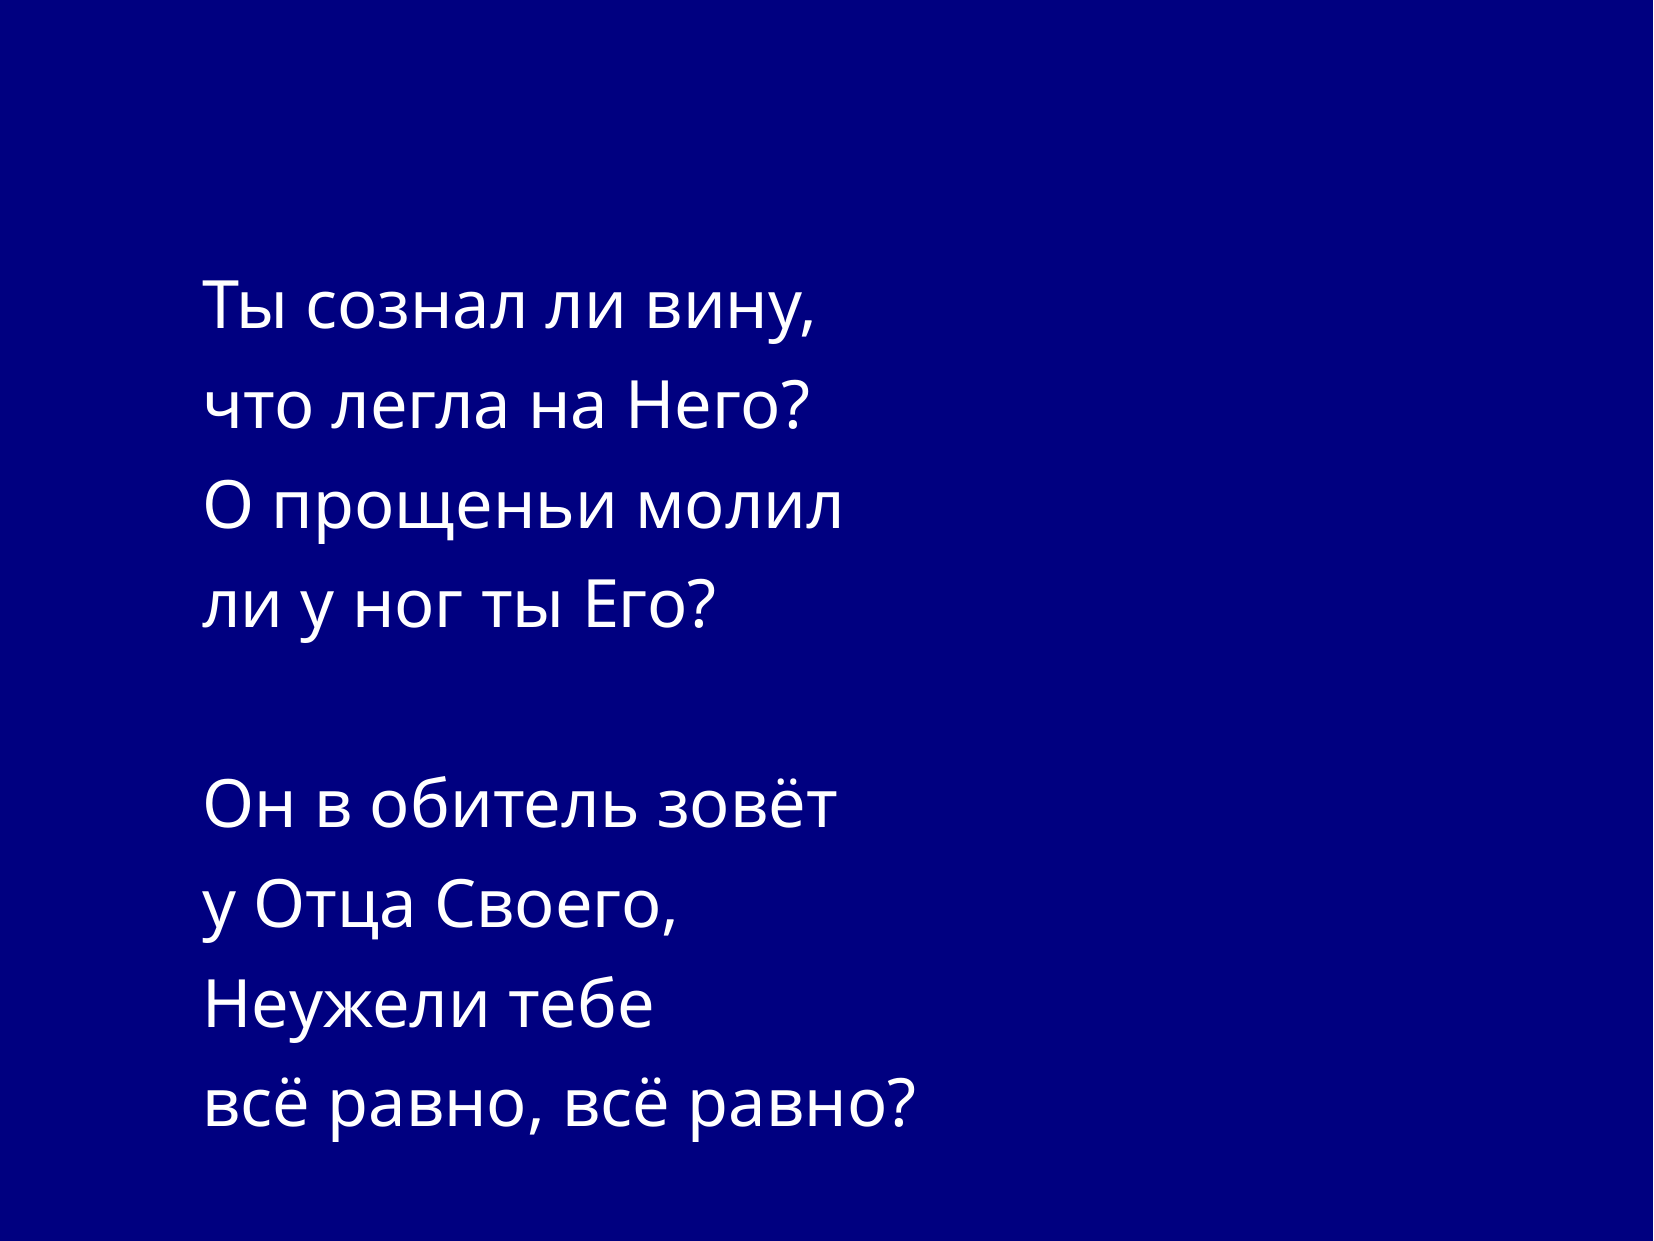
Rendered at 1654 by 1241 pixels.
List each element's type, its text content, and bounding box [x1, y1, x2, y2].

text_box Ты сознал ли вину, что легла на Него? О прощеньи молил ли у ног ты Его? Он в обитель зовёт у Отца Своего, Неужели тебе всё равно, всё равно? [75, 150, 1576, 1163]
